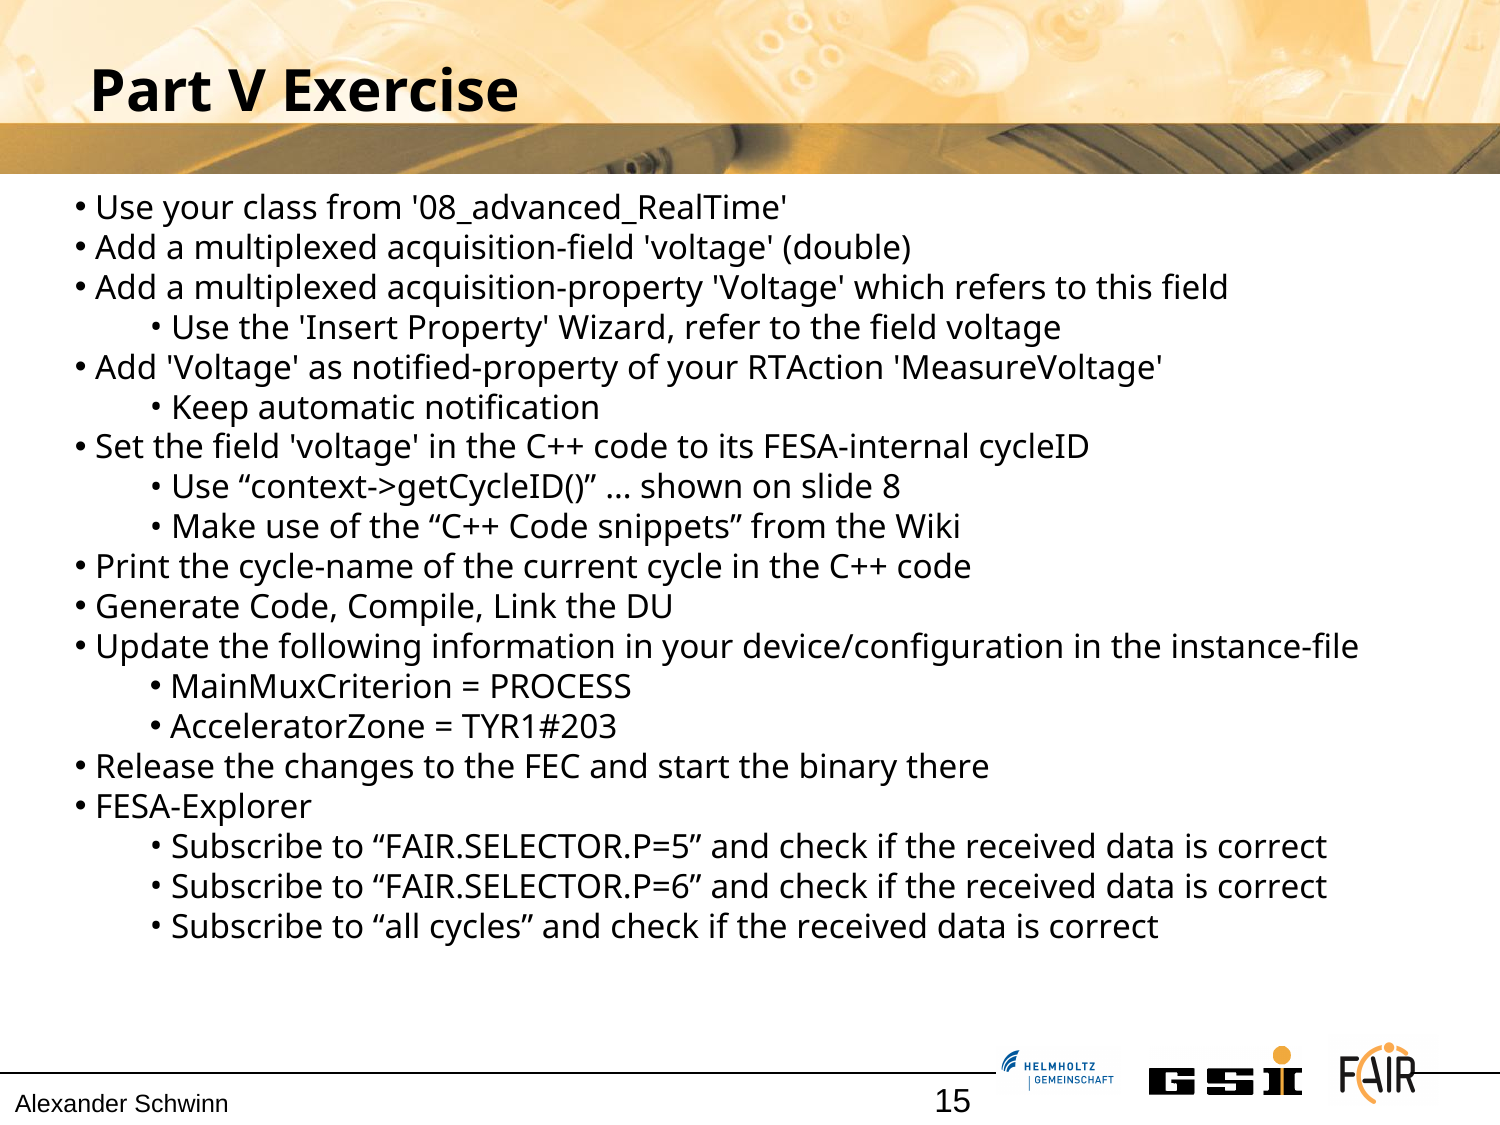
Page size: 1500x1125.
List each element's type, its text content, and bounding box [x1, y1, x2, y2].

picture [1328, 1034, 1439, 1106]
picture [0, 0, 1500, 175]
text_box Use your class from '08_advanced_RealTime' Add a multiplexed acquisition-field 'voltage' (double) Add a multiplexed acquisition-property 'Voltage' which refers to this field Use the 'Insert Property' Wizard, refer to the field voltage Add 'Voltage' as notified-property of your RTAction 'MeasureVoltage' Keep automatic notification Set the field 'voltage' in the C++ code to its FESA-internal cycleID Use “context->getCycleID()” … shown on slide 8 Make use of the “C++ Code snippets” from the Wiki Print the cycle-name of the current cycle in the C++ code Generate Code, Compile, Link the DU Update the following information in your device/configuration in the instance-file MainMuxCriterion = PROCESS AcceleratorZone = TYR1#203 Release the changes to the FEC and start the binary there FESA-Explorer Subscribe to “FAIR.SELECTOR.P=5” and check if the received data is correct Subscribe to “FAIR.SELECTOR.P=6” and check if the received data is correct Subscribe to “all cycles” and check if the received data is correct [60, 178, 1377, 953]
picture [1149, 1046, 1302, 1095]
text_box Part V Exercise [75, 45, 1426, 233]
picture [996, 1046, 1121, 1095]
